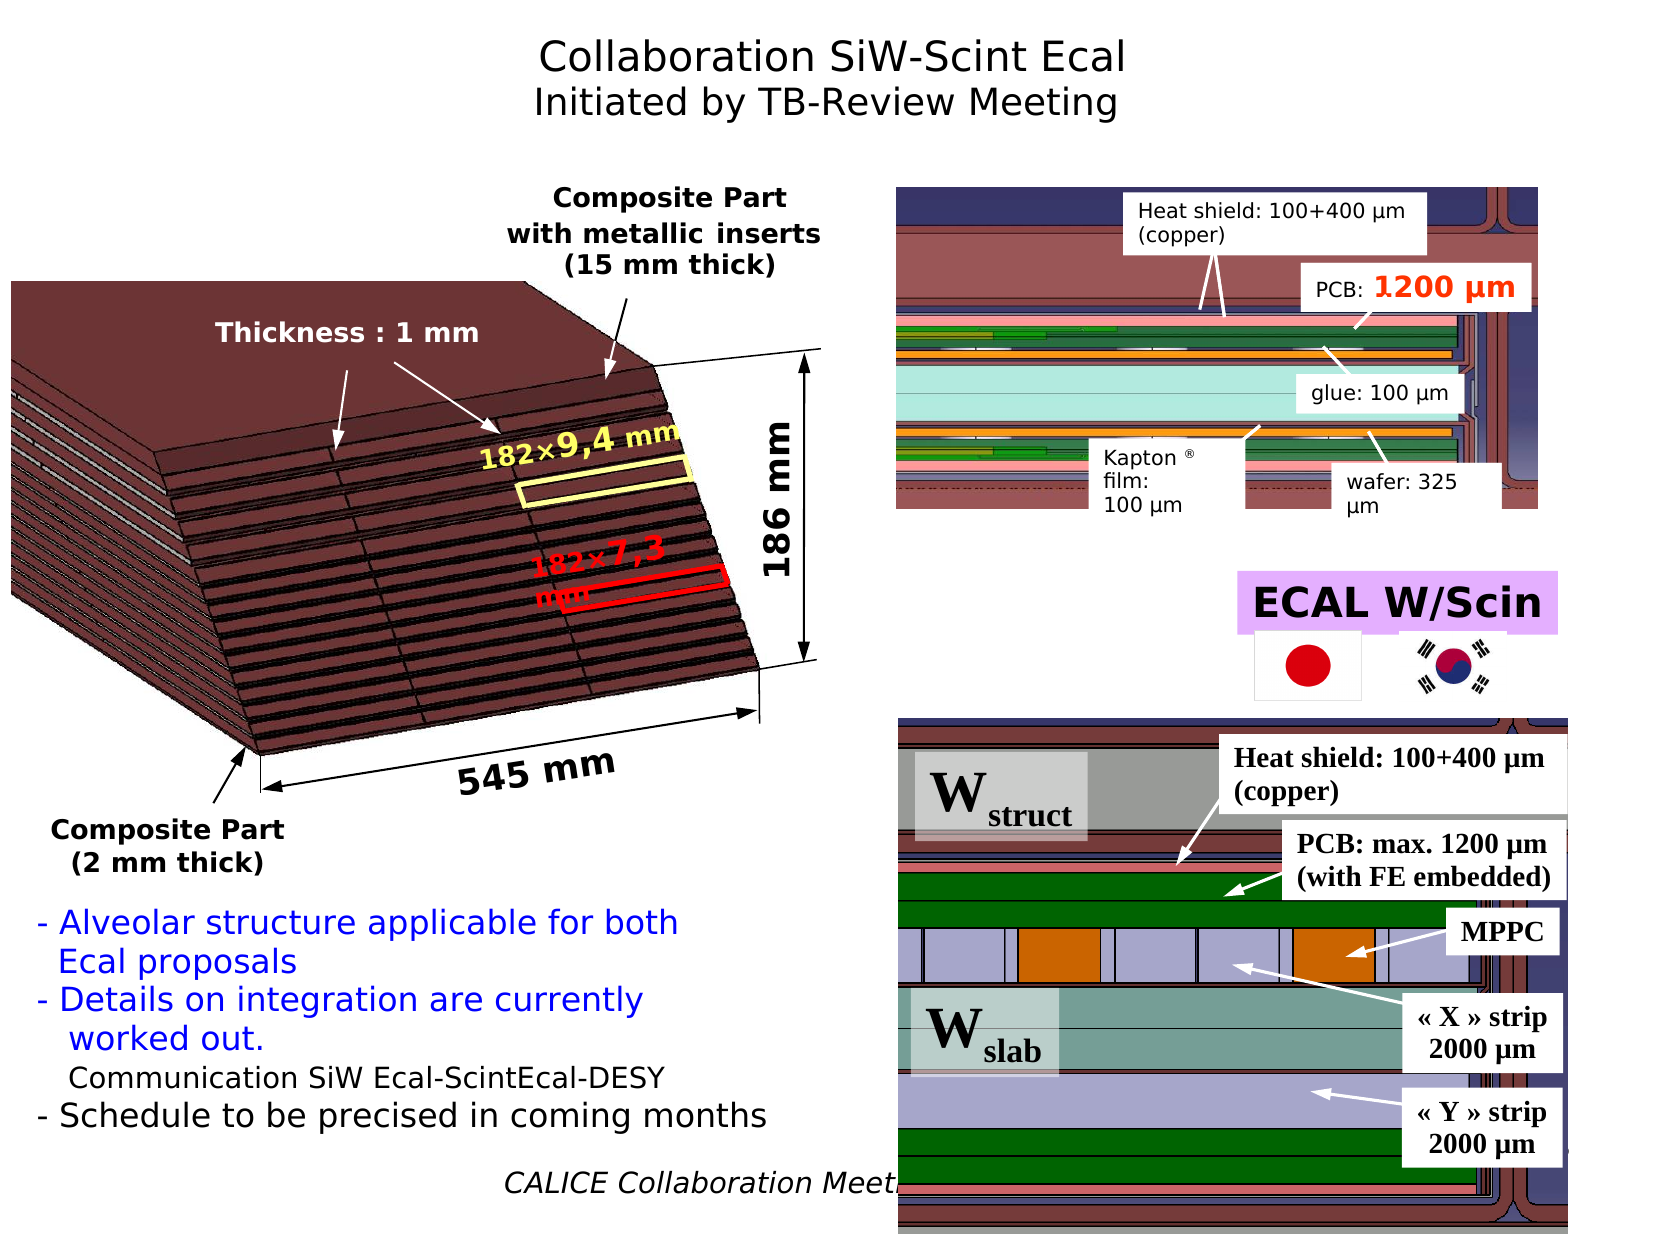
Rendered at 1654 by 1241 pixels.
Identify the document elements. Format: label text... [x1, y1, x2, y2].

picture [11, 281, 813, 808]
text_box Composite Part (2 mm thick)‏ [35, 808, 300, 888]
text_box Wslab [910, 987, 1060, 1078]
picture [1254, 630, 1362, 701]
text_box Kapton ® film: 100 µm [1088, 438, 1246, 526]
title Collaboration SiW-Scint Ecal Initiated by TB-Review Meeting [88, 24, 1577, 133]
text_box « Y » strip 2000 µm [1401, 1087, 1563, 1168]
text_box glue: 100 µm [1296, 374, 1465, 414]
text_box PCB: 1200 µm [1300, 262, 1532, 312]
text_box PCB: max. 1200 µm (with FE embedded) [1282, 820, 1567, 901]
text_box Composite Part with metallic inserts (15 mm thick) [491, 176, 849, 289]
text_box MPPC [1446, 907, 1560, 956]
picture [492, 662, 813, 808]
text_box 545 mm [438, 731, 635, 814]
text_box 182×9,4 mm [460, 401, 700, 488]
text_box ECAL W/Scin [1237, 570, 1558, 635]
text_box Thickness : 1 mm [200, 311, 495, 356]
text_box 186 mm [750, 405, 803, 596]
picture [898, 718, 1568, 1234]
text_box Heat shield: 100+400 µm (copper)‏ [1123, 192, 1428, 256]
text_box Heat shield: 100+400 µm (copper) [1219, 734, 1568, 815]
picture [896, 187, 1538, 509]
text_box Wstruct [915, 751, 1088, 842]
text_box 182×7,3 mm [511, 510, 750, 625]
text_box « X » strip 2000 µm [1402, 993, 1564, 1074]
picture [805, 351, 813, 660]
text_box - Alveolar structure applicable for both Ecal proposals - Details on integration are currently worked out. Communication SiW Ecal-ScintEcal-DESY - Schedule to be precised in coming months [21, 896, 842, 1143]
text_box wafer: 325 µm [1331, 462, 1502, 526]
picture [1399, 631, 1507, 702]
